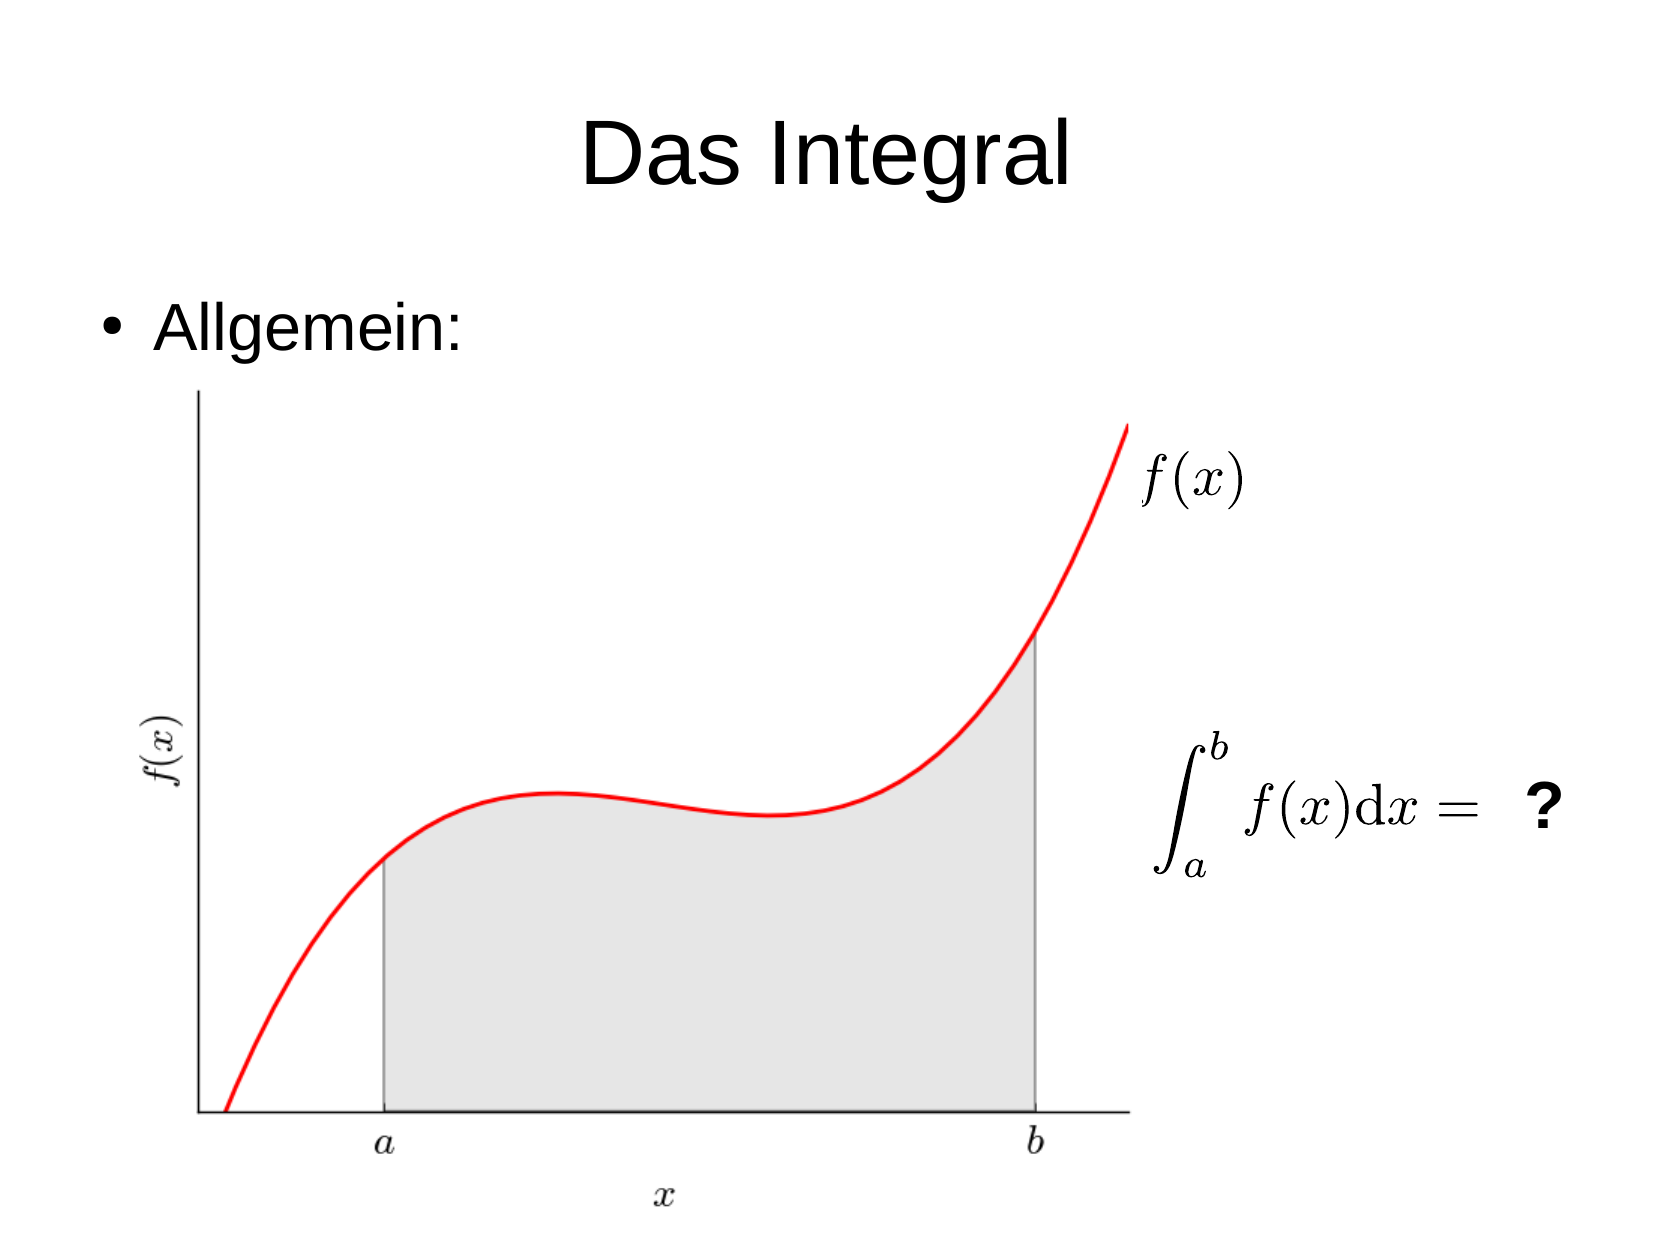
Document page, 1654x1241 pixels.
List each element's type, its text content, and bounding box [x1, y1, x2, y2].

list Allgemein: [82, 290, 1571, 1094]
picture [123, 376, 1142, 1229]
title Das Integral [82, 56, 1571, 250]
text_box [1150, 730, 1481, 878]
text_box [1142, 451, 1248, 510]
text_box ? [1509, 760, 1580, 851]
